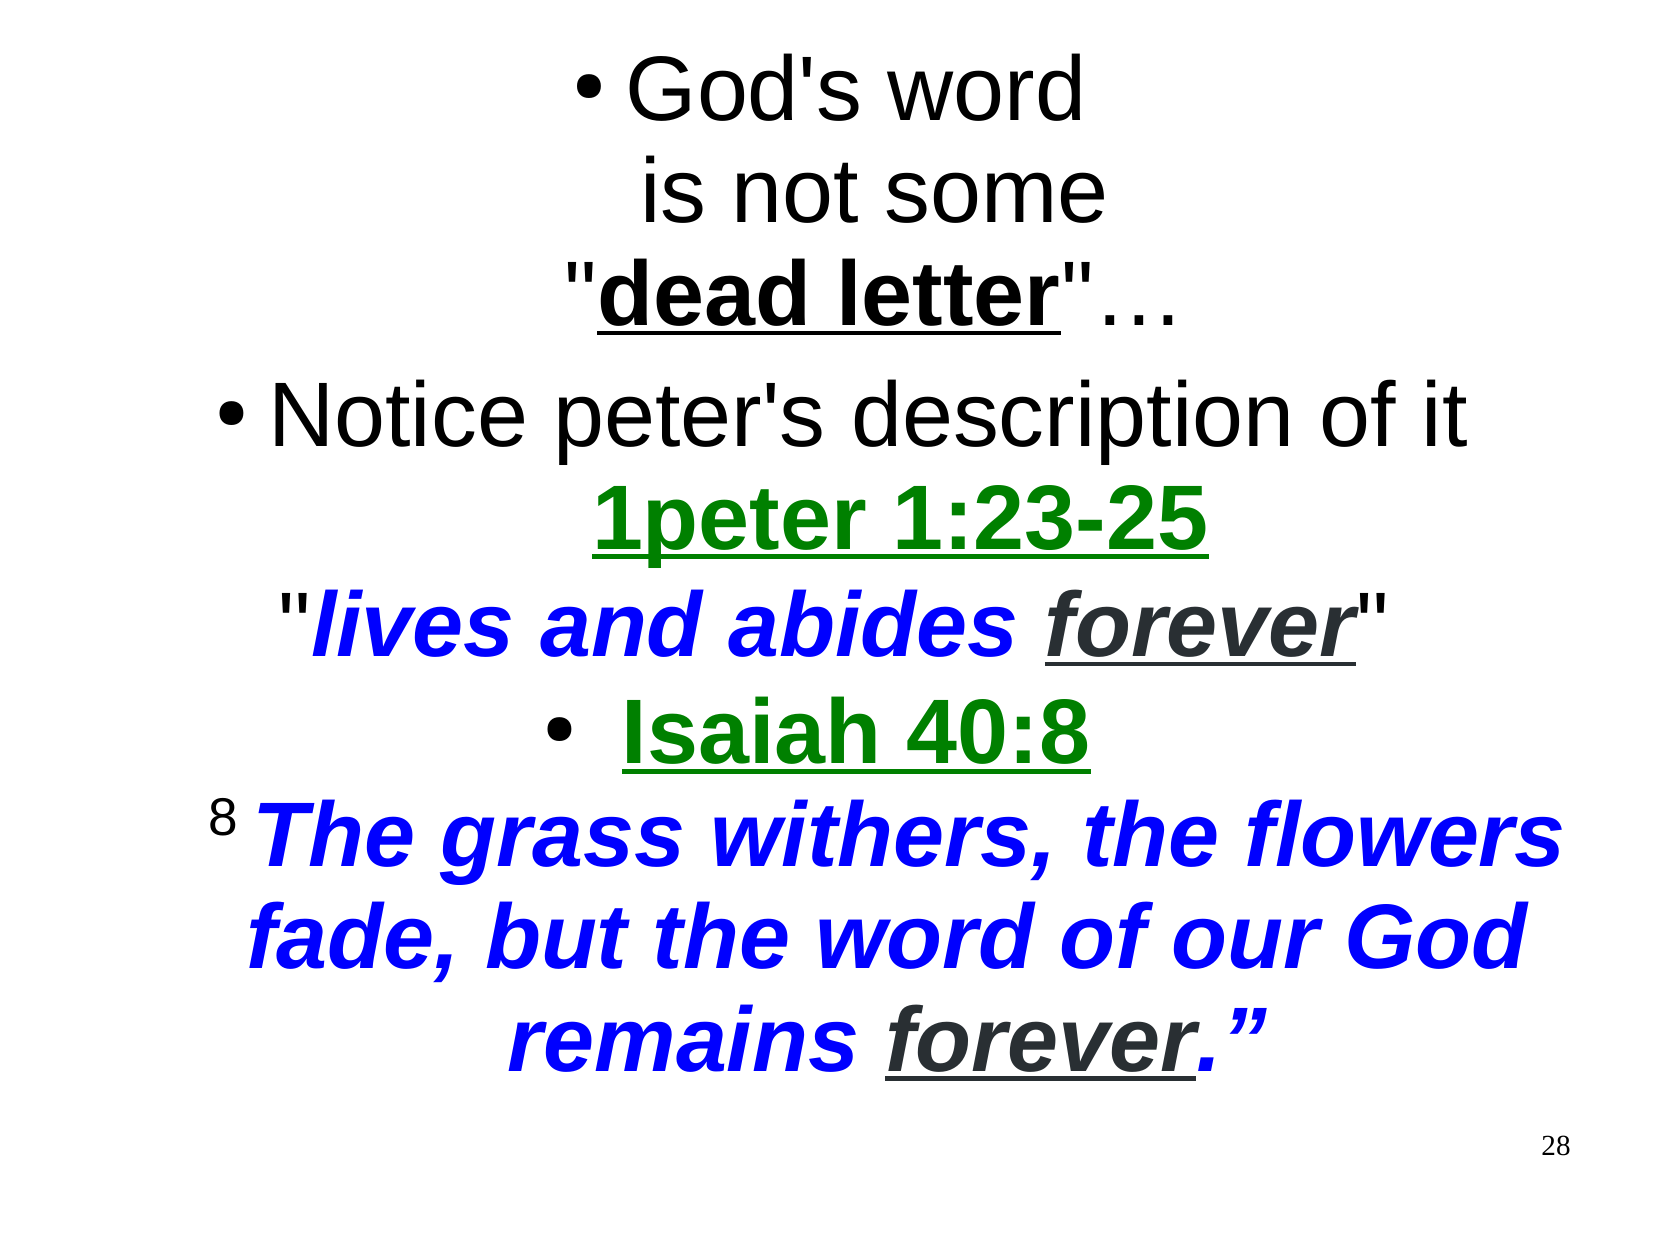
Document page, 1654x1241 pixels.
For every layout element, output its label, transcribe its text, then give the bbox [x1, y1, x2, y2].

list God's word is not some "dead letter"… Notice peter's description of it 1peter 1:23-25 "lives and abides forever" Isaiah 40:8 8 The grass withers, the flowers fade, but the word of our God remains forever.” [37, 37, 1613, 1238]
